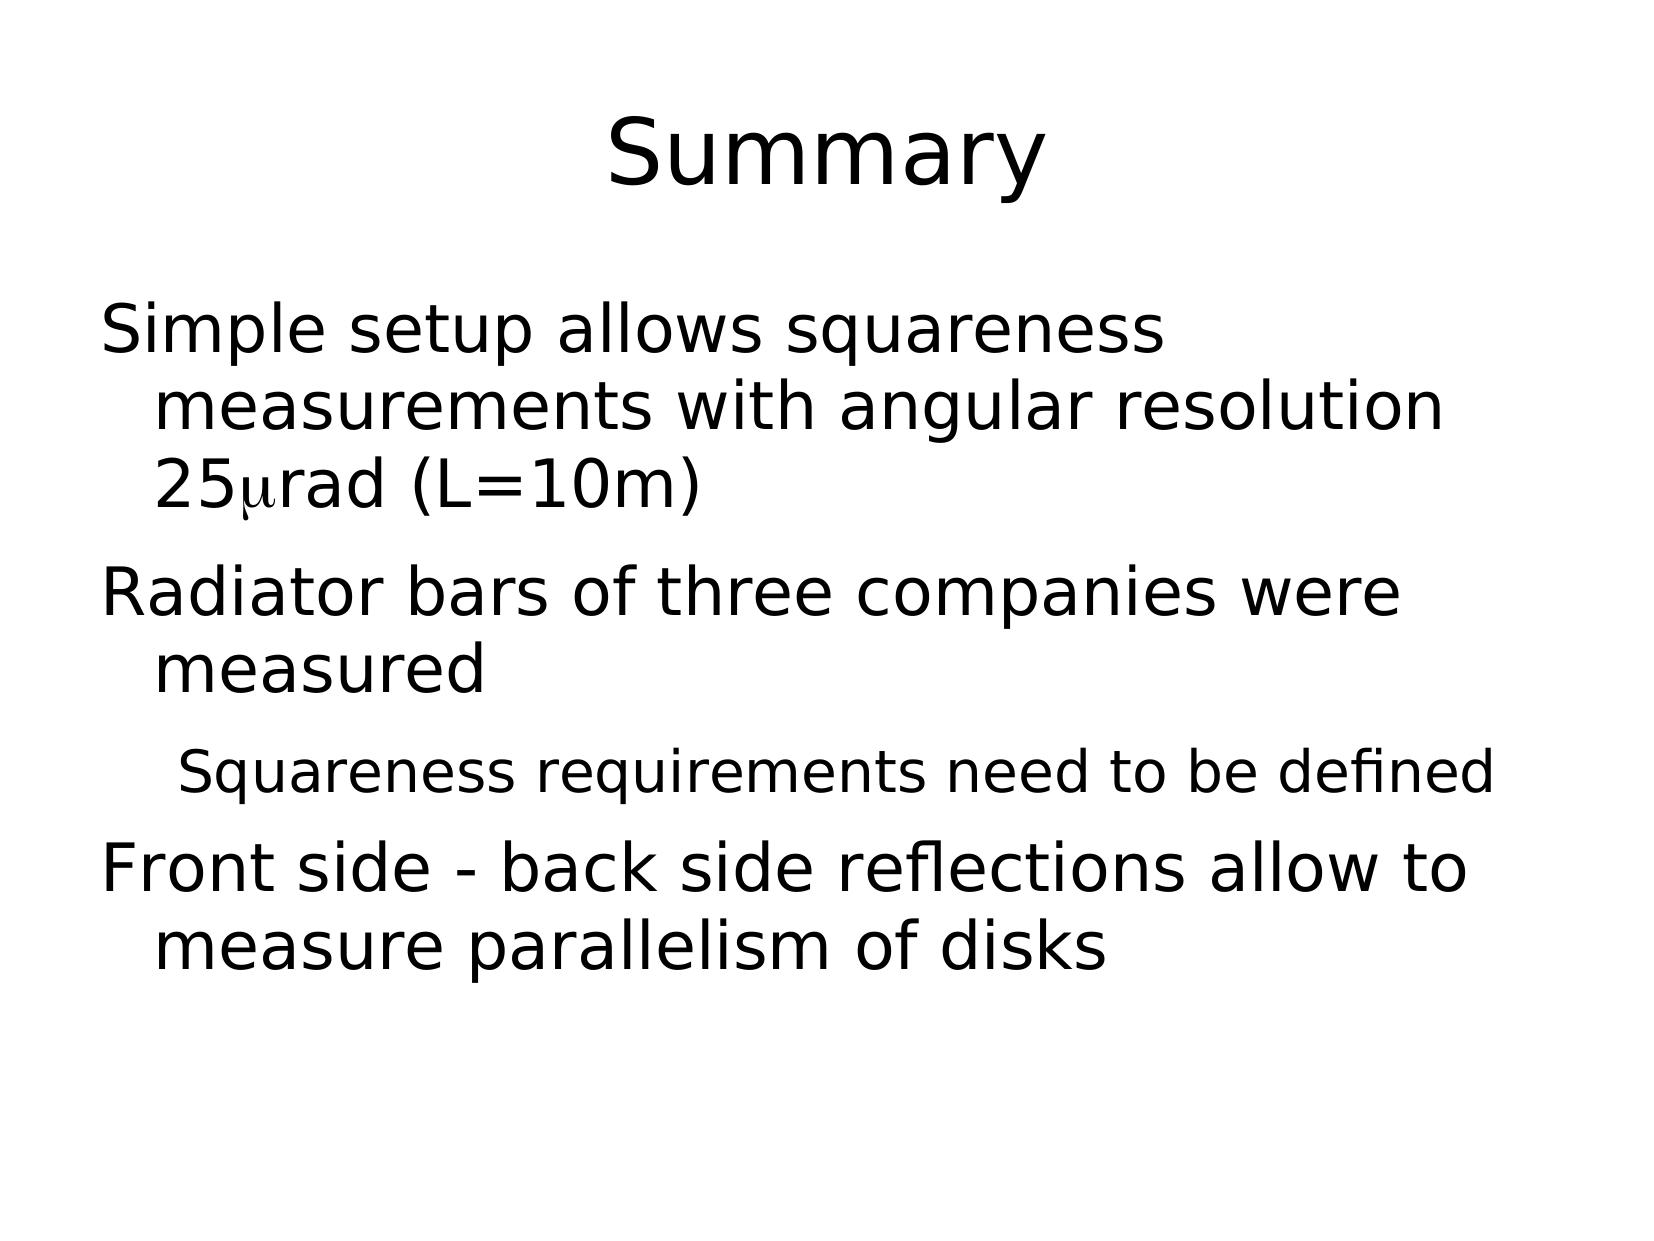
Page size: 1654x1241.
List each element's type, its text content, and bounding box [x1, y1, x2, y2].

list Simple setup allows squareness measurements with angular resolution 25mrad (L=10m) Radiator bars of three companies were measured Squareness requirements need to be defined Front side - back side reflections allow to measure parallelism of disks [82, 290, 1571, 1094]
title Summary [82, 56, 1571, 250]
